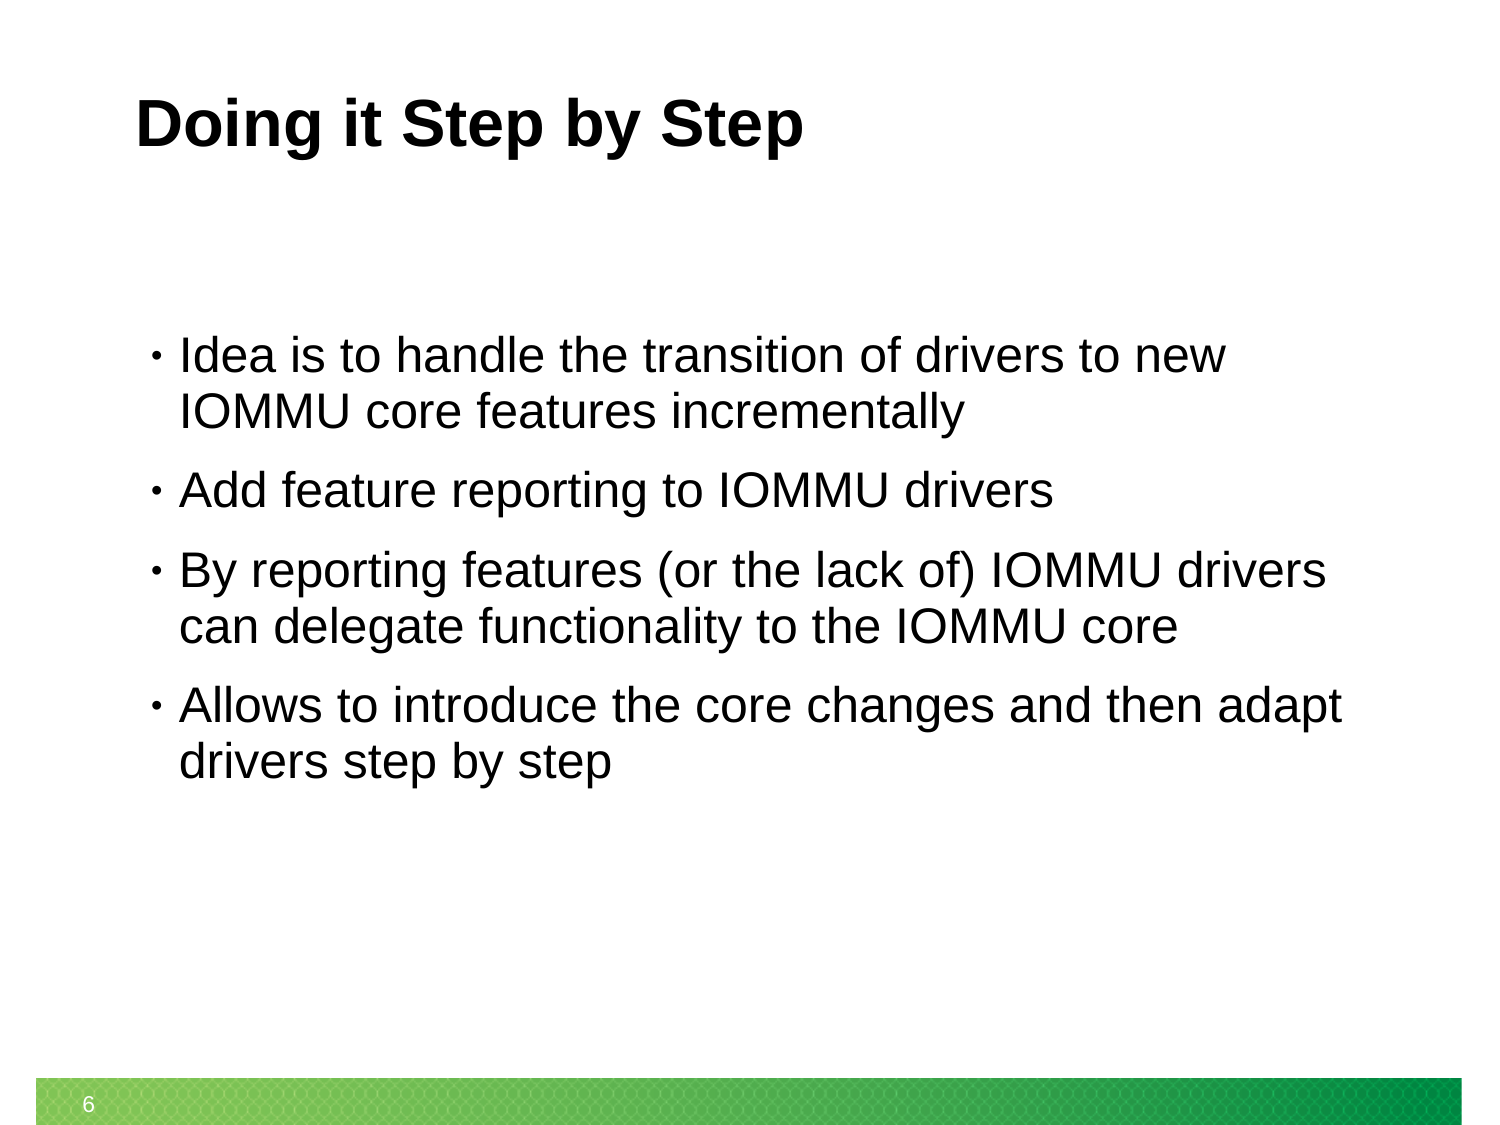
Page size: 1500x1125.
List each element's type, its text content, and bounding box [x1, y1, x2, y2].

list Idea is to handle the transition of drivers to new IOMMU core features incrementally Add feature reporting to IOMMU drivers By reporting features (or the lack of) IOMMU drivers can delegate functionality to the IOMMU core Allows to introduce the core changes and then adapt drivers step by step [128, 239, 1366, 877]
title Doing it Step by Step [135, 41, 1372, 204]
picture [36, 1078, 1462, 1125]
